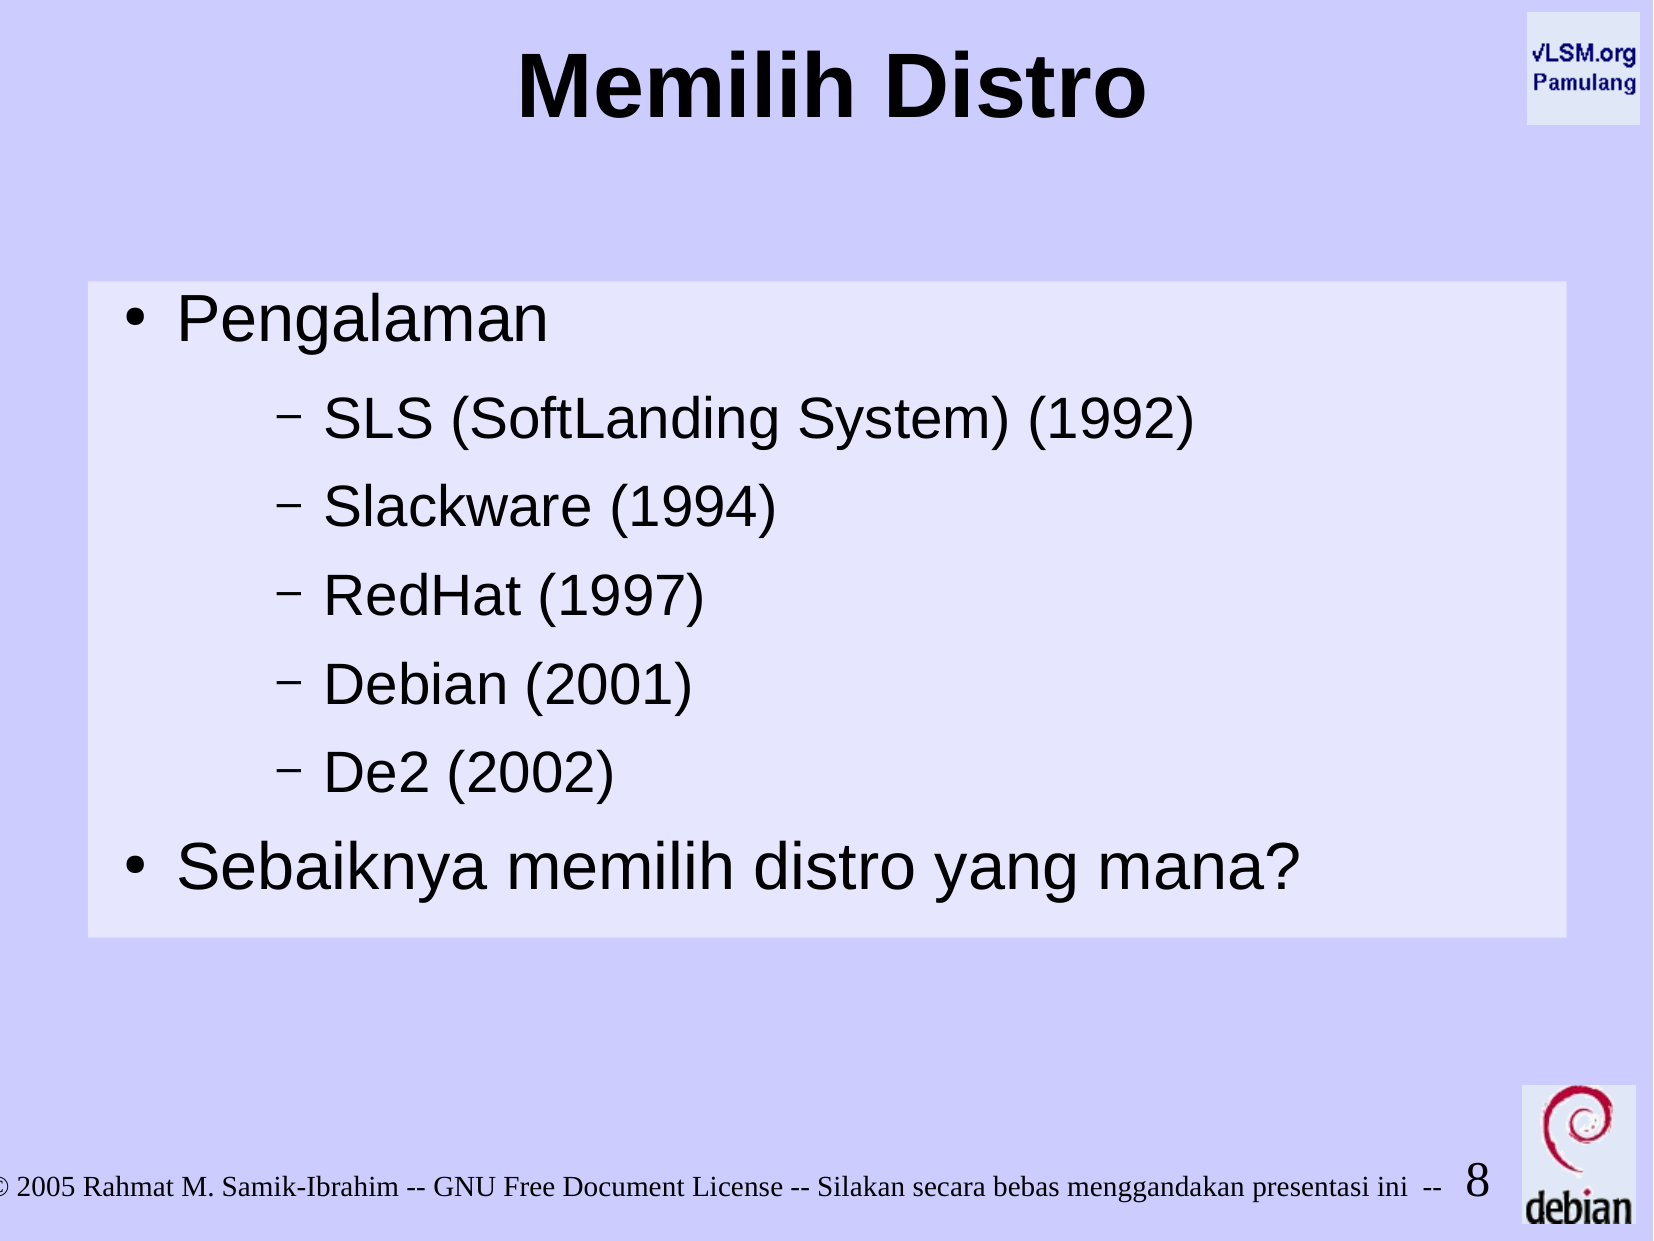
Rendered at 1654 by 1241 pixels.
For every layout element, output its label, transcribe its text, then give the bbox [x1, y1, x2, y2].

picture [1522, 1085, 1636, 1224]
title Memilih Distro [40, 31, 1625, 142]
picture [1527, 12, 1640, 125]
list Pengalaman SLS (SoftLanding System) (1992) Slackware (1994) RedHat (1997) Debian (2001) De2 (2002) Sebaiknya memilih distro yang mana? [87, 281, 1567, 938]
